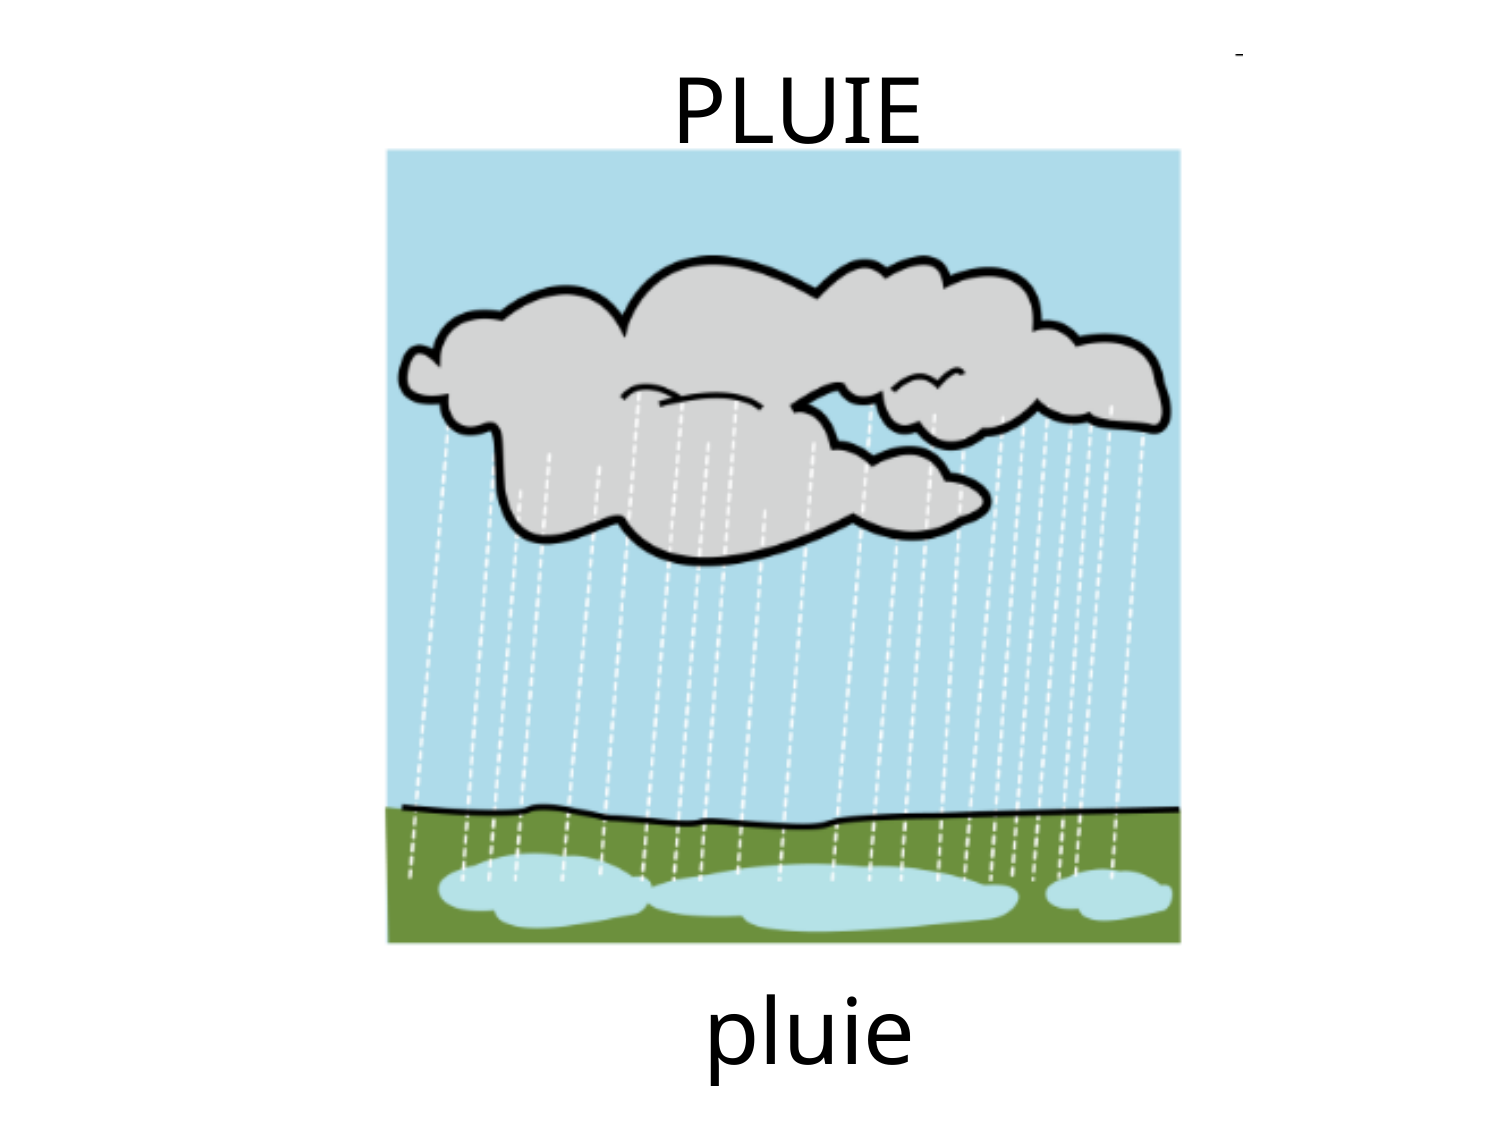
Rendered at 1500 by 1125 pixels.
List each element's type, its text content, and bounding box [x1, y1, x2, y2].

title PLUIE [194, 42, 1402, 171]
text_box pluie [206, 964, 1414, 1092]
picture [336, 171, 1243, 964]
